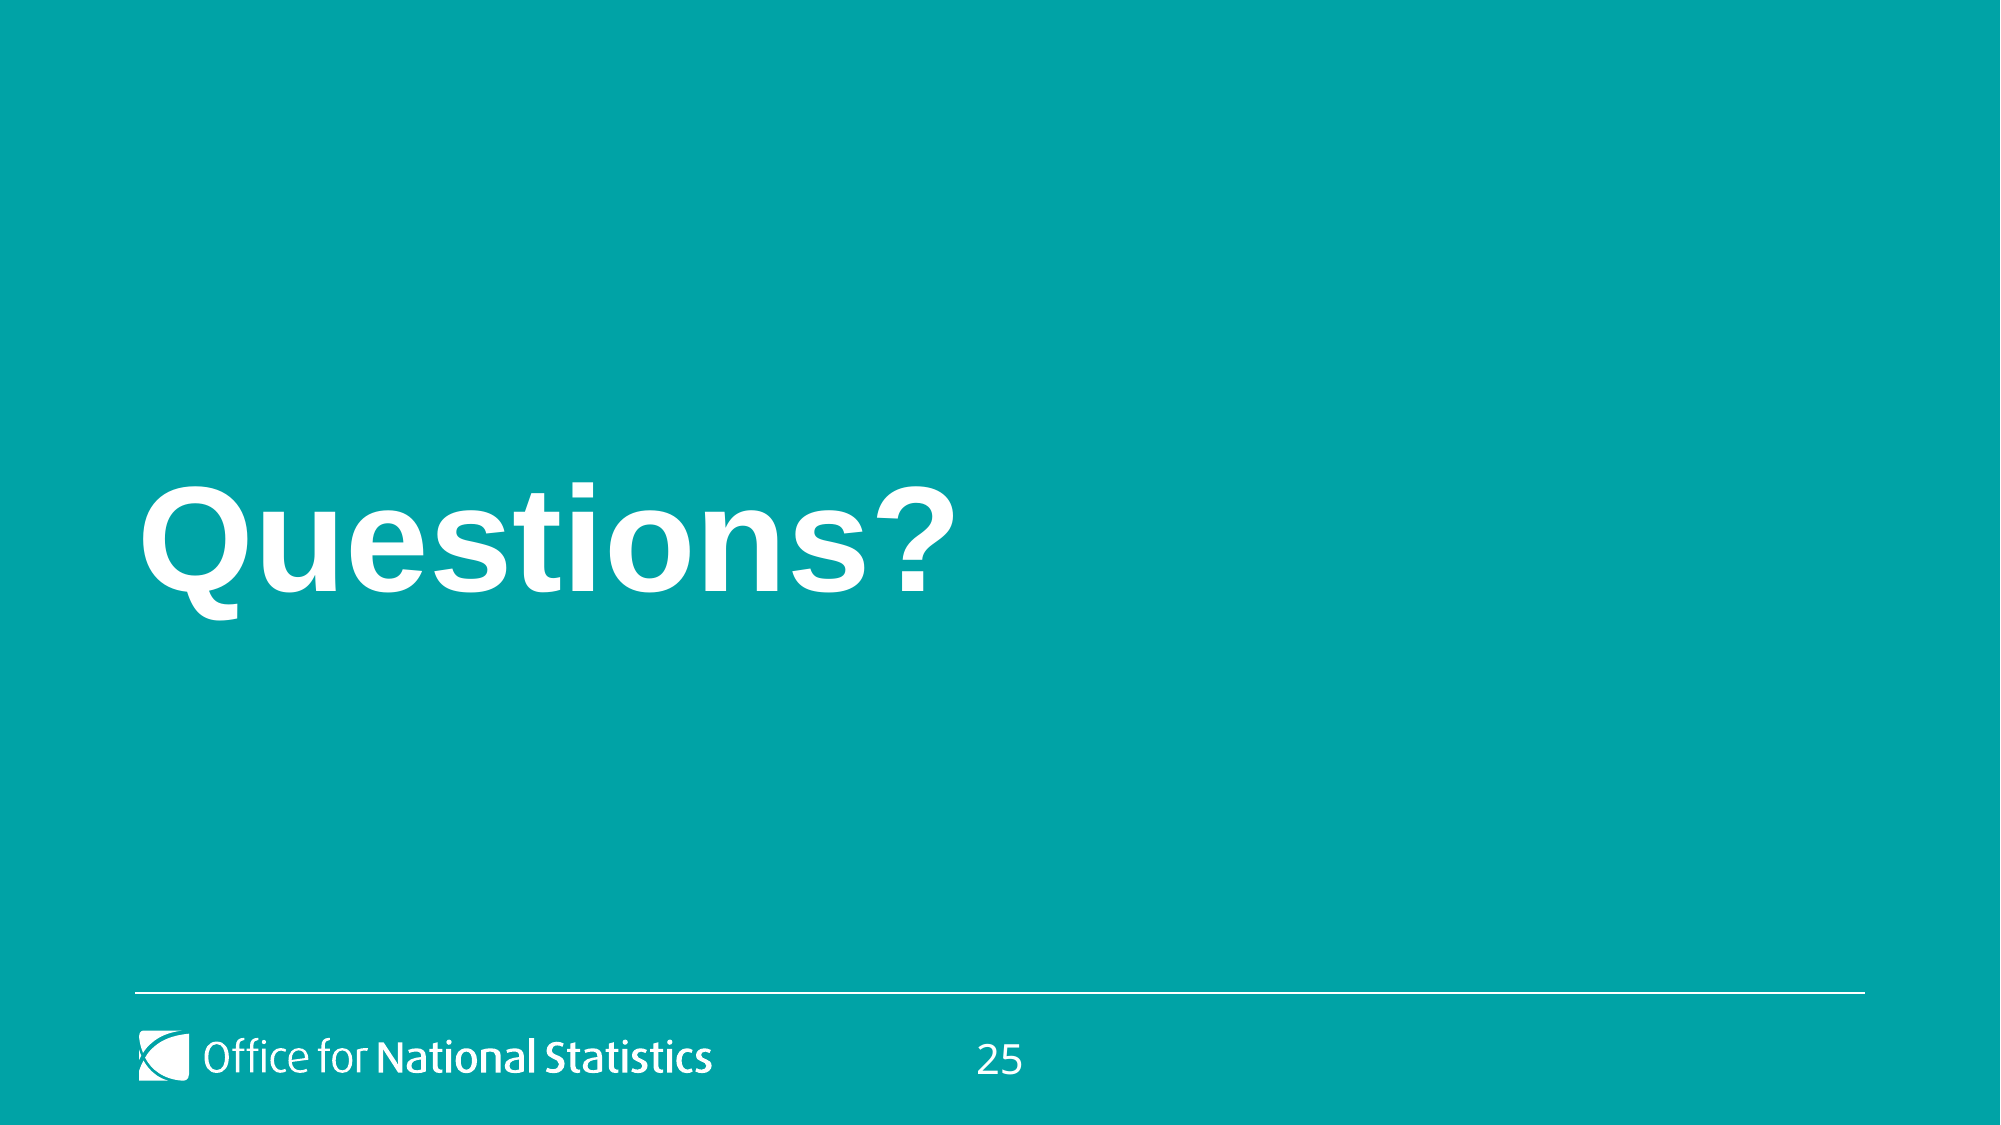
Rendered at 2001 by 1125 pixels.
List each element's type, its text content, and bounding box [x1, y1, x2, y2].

text_box 25 [764, 1025, 1236, 1086]
title Questions? [137, 454, 1863, 627]
